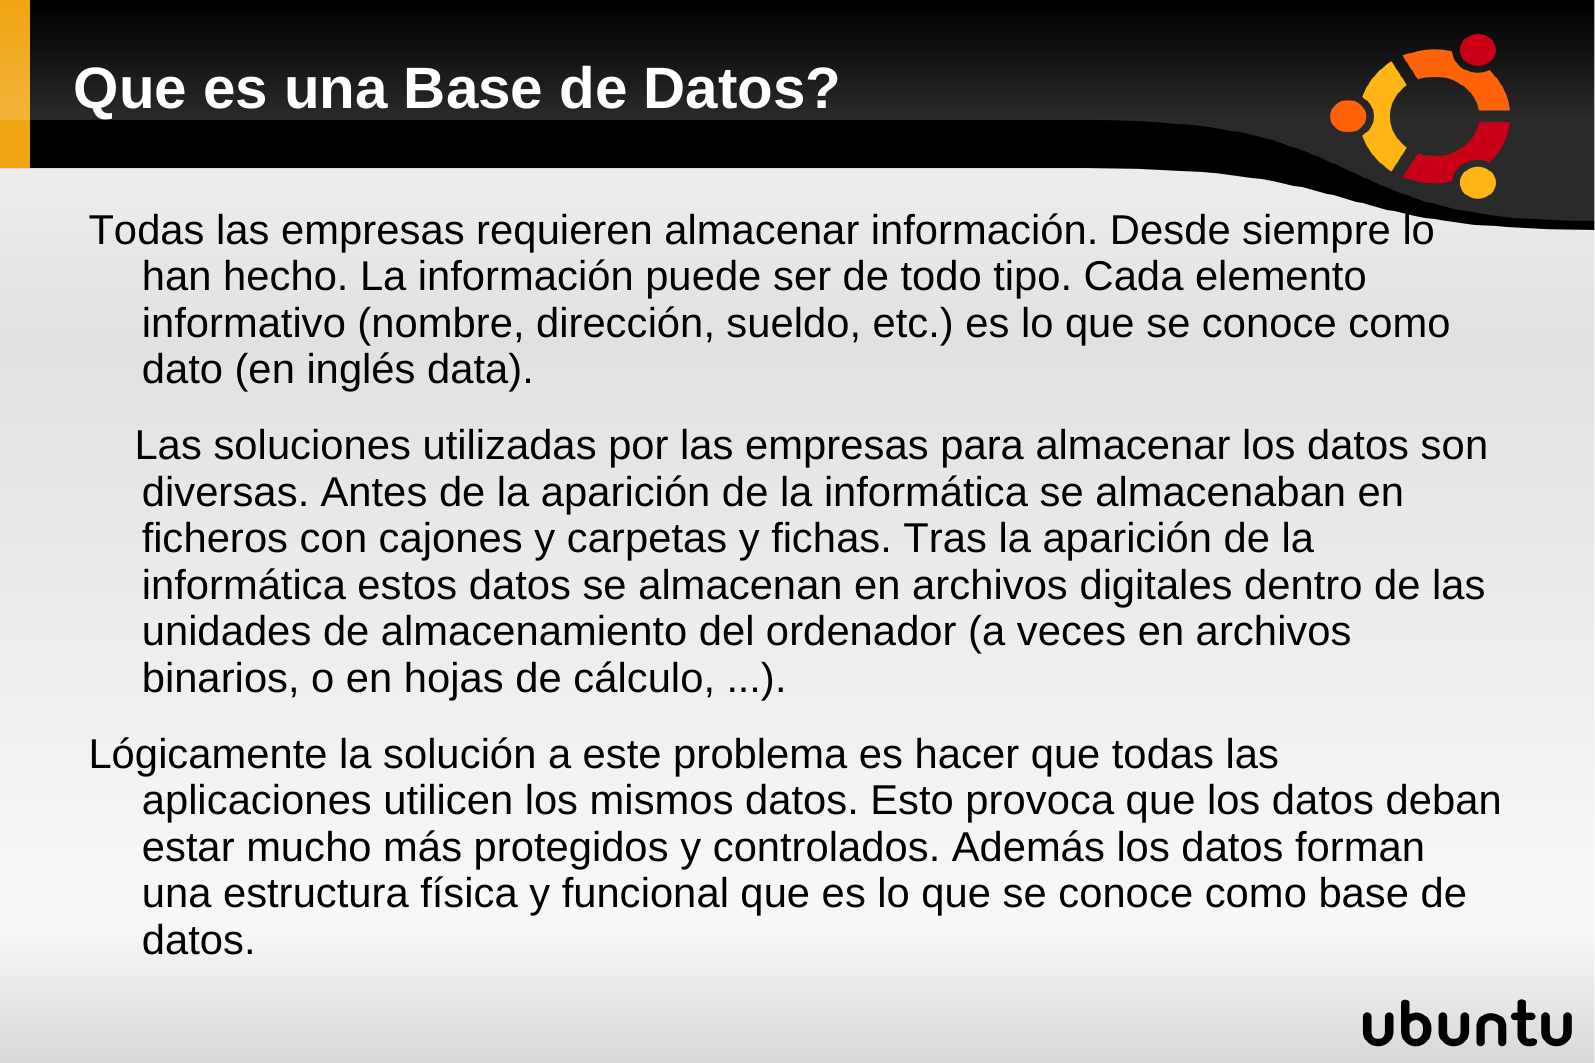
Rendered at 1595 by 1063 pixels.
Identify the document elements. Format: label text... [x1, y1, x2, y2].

picture [0, 0, 1595, 1063]
list Todas las empresas requieren almacenar información. Desde siempre lo han hecho. La información puede ser de todo tipo. Cada elemento informativo (nombre, dirección, sueldo, etc.) es lo que se conoce como dato (en inglés data). Las soluciones utilizadas por las empresas para almacenar los datos son diversas. Antes de la aparición de la informática se almacenaban en ficheros con cajones y carpetas y fichas. Tras la aparición de la informática estos datos se almacenan en archivos digitales dentro de las unidades de almacenamiento del ordenador (a veces en archivos binarios, o en hojas de cálculo, ...). Lógicamente la solución a este problema es hacer que todas las aplicaciones utilicen los mismos datos. Esto provoca que los datos deban estar mucho más protegidos y controlados. Además los datos forman una estructura física y funcional que es lo que se conoce como base de datos. [70, 206, 1506, 1047]
title Que es una Base de Datos? [74, 0, 1510, 178]
